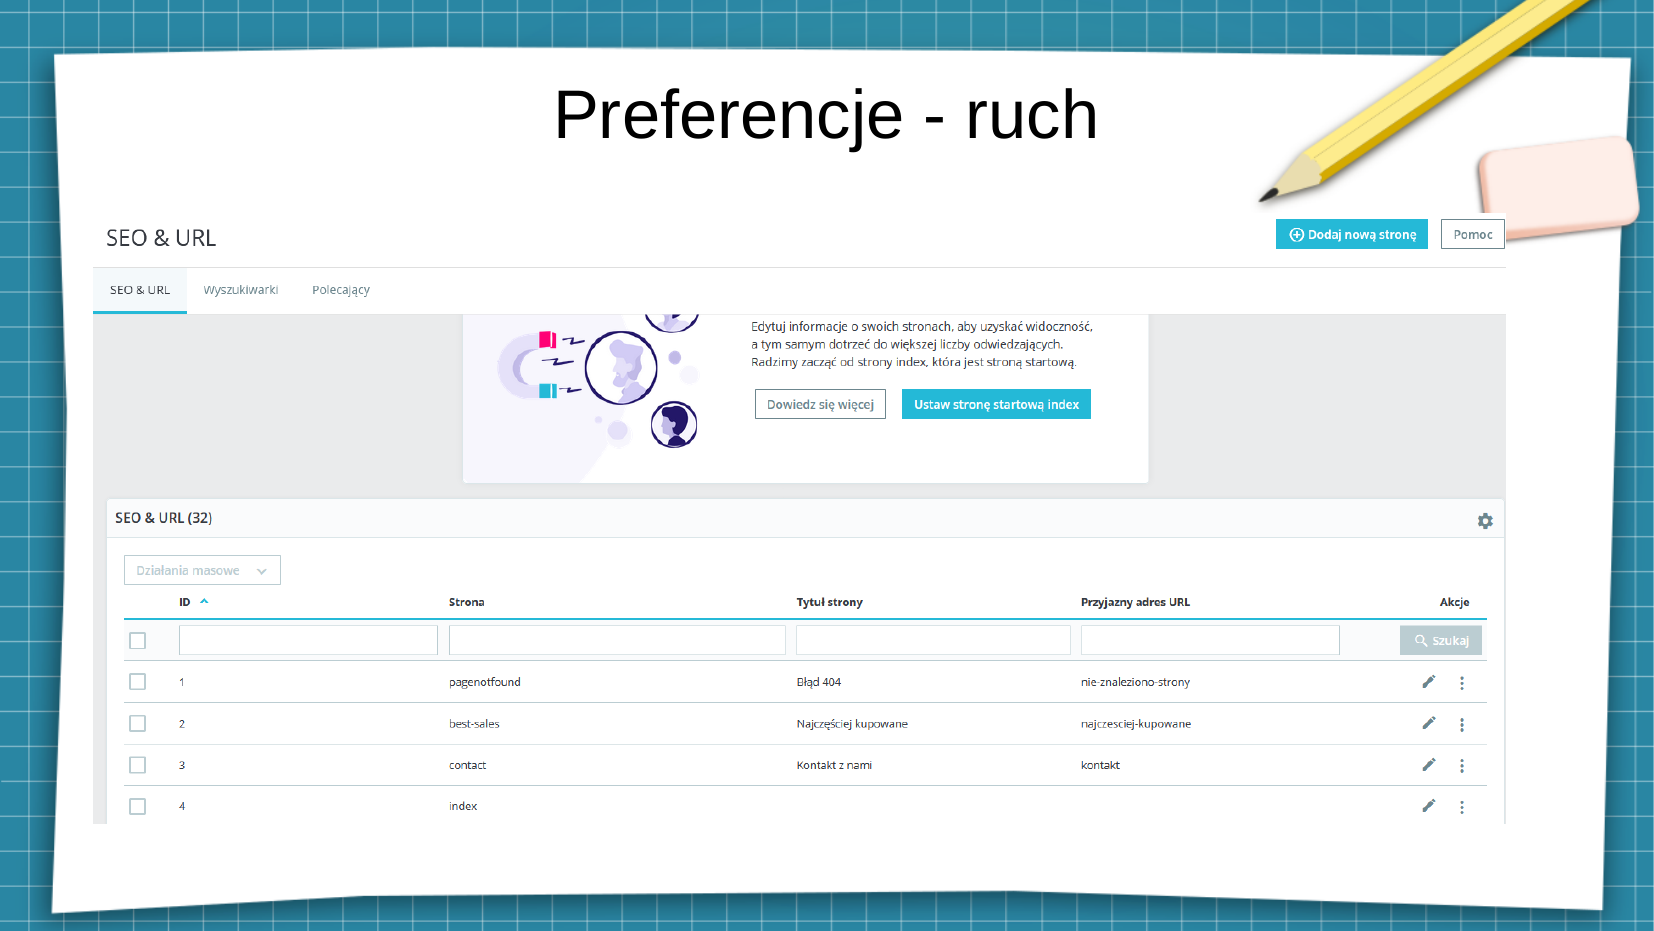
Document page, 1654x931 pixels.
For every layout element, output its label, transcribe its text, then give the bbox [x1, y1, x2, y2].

picture [0, 0, 1654, 931]
title Preferencje - ruch [82, 37, 1571, 193]
